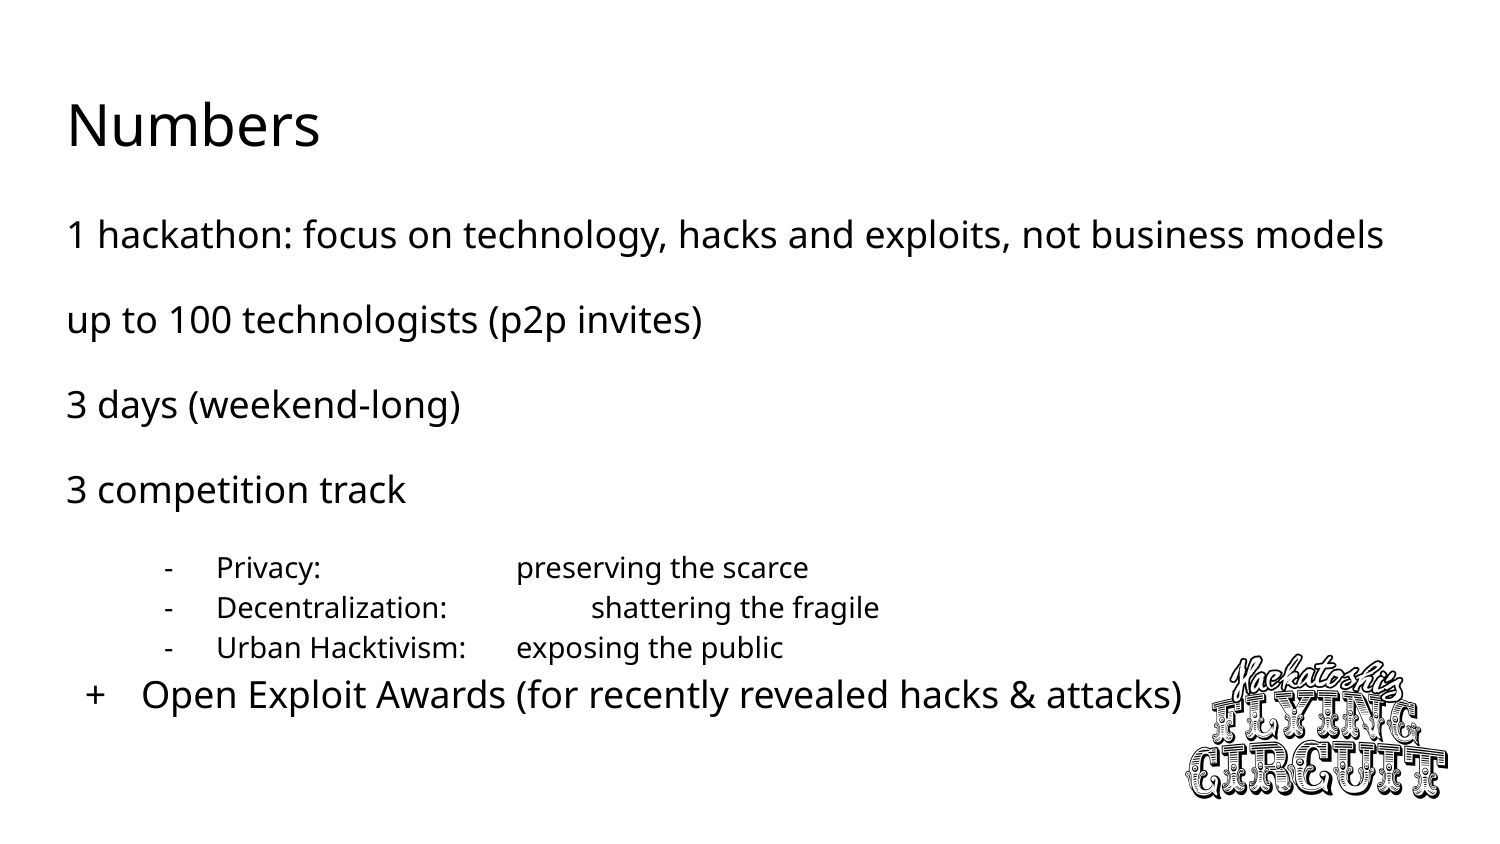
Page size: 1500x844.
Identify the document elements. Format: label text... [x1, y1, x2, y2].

list 1 hackathon: focus on technology, hacks and exploits, not business models up to 100 technologists (p2p invites) 3 days (weekend-long) 3 competition track Privacy: preserving the scarce Decentralization: shattering the fragile Urban Hacktivism: exposing the public Open Exploit Awards (for recently revealed hacks & attacks) [51, 189, 1449, 803]
picture [1184, 653, 1449, 800]
title Numbers [51, 72, 1449, 167]
